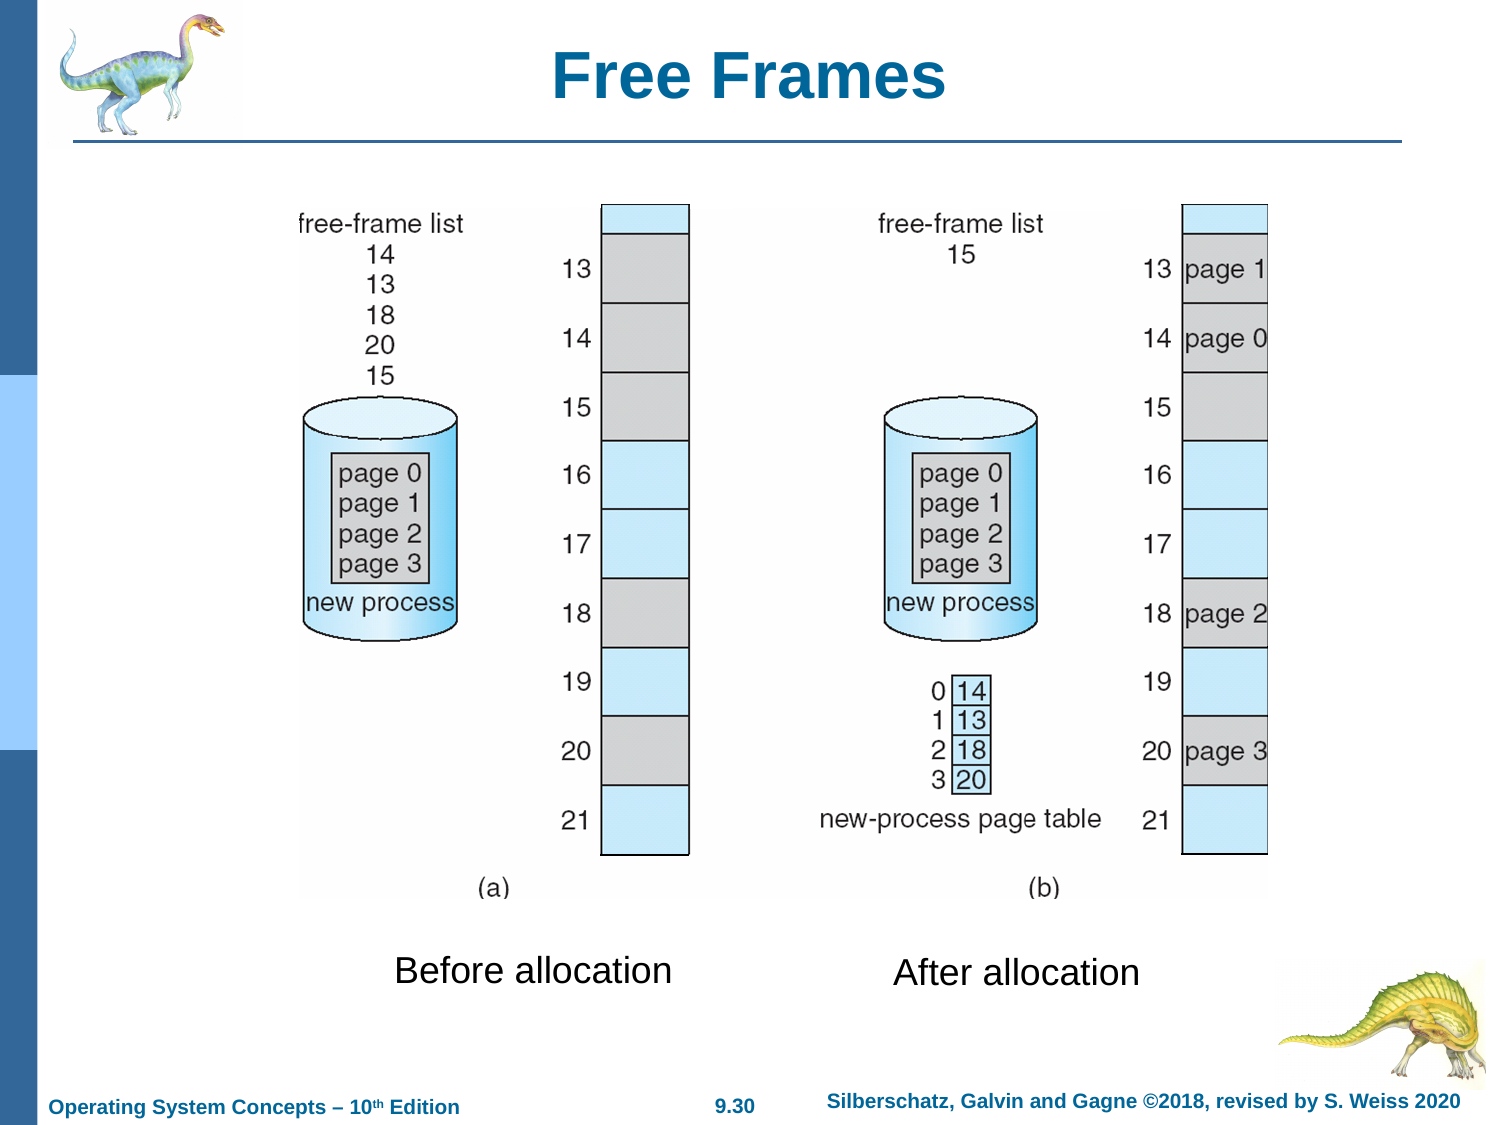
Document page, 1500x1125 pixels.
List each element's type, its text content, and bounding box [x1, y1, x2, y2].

picture [46, 0, 243, 149]
picture [299, 204, 1268, 899]
text_box After allocation [878, 940, 1156, 1001]
title Free Frames [75, 24, 1426, 120]
picture [1275, 959, 1486, 1090]
text_box Before allocation [379, 938, 688, 999]
